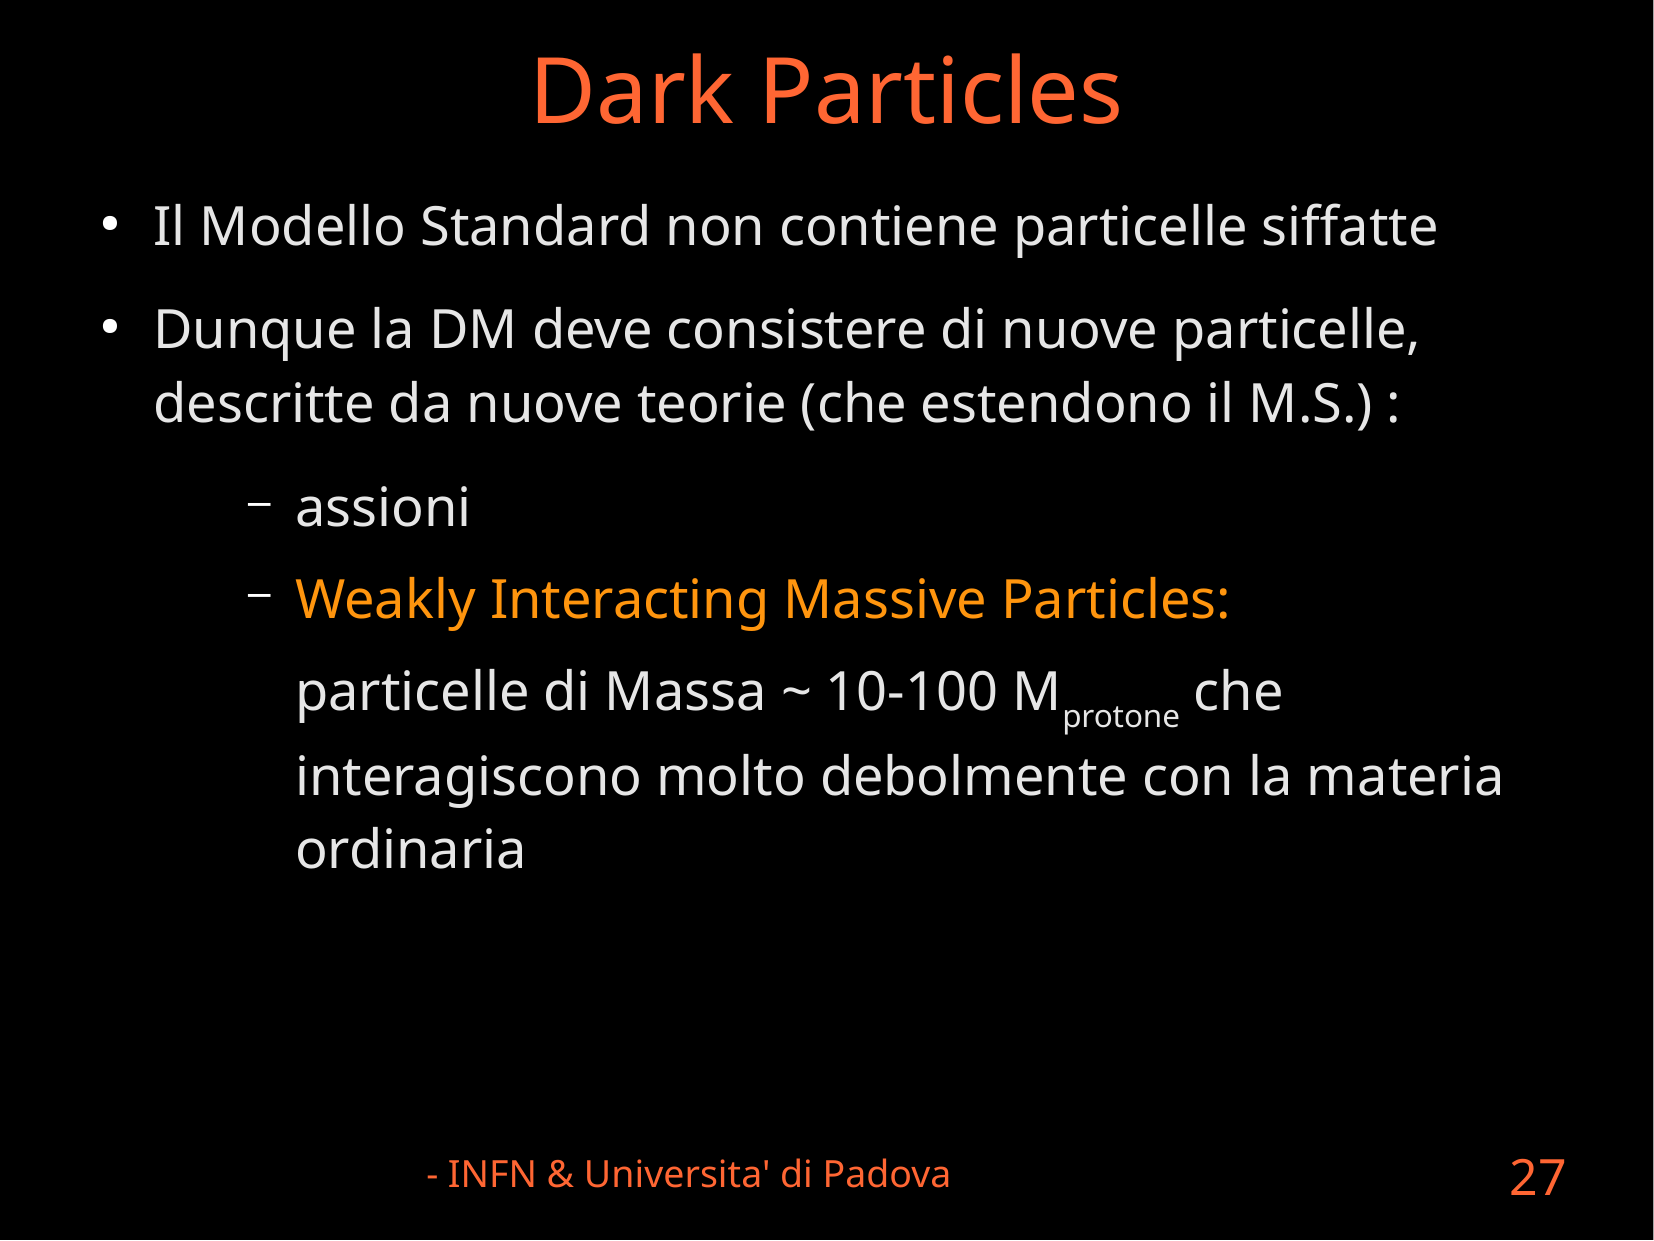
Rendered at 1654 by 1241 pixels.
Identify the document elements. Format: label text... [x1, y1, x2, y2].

list Il Modello Standard non contiene particelle siffatte Dunque la DM deve consistere di nuove particelle, descritte da nuove teorie (che estendono il M.S.) : assioni Weakly Interacting Massive Particles: particelle di Massa ~ 10-100 Mprotone che interagiscono molto debolmente con la materia ordinaria [82, 187, 1571, 1094]
title Dark Particles [82, 19, 1571, 157]
